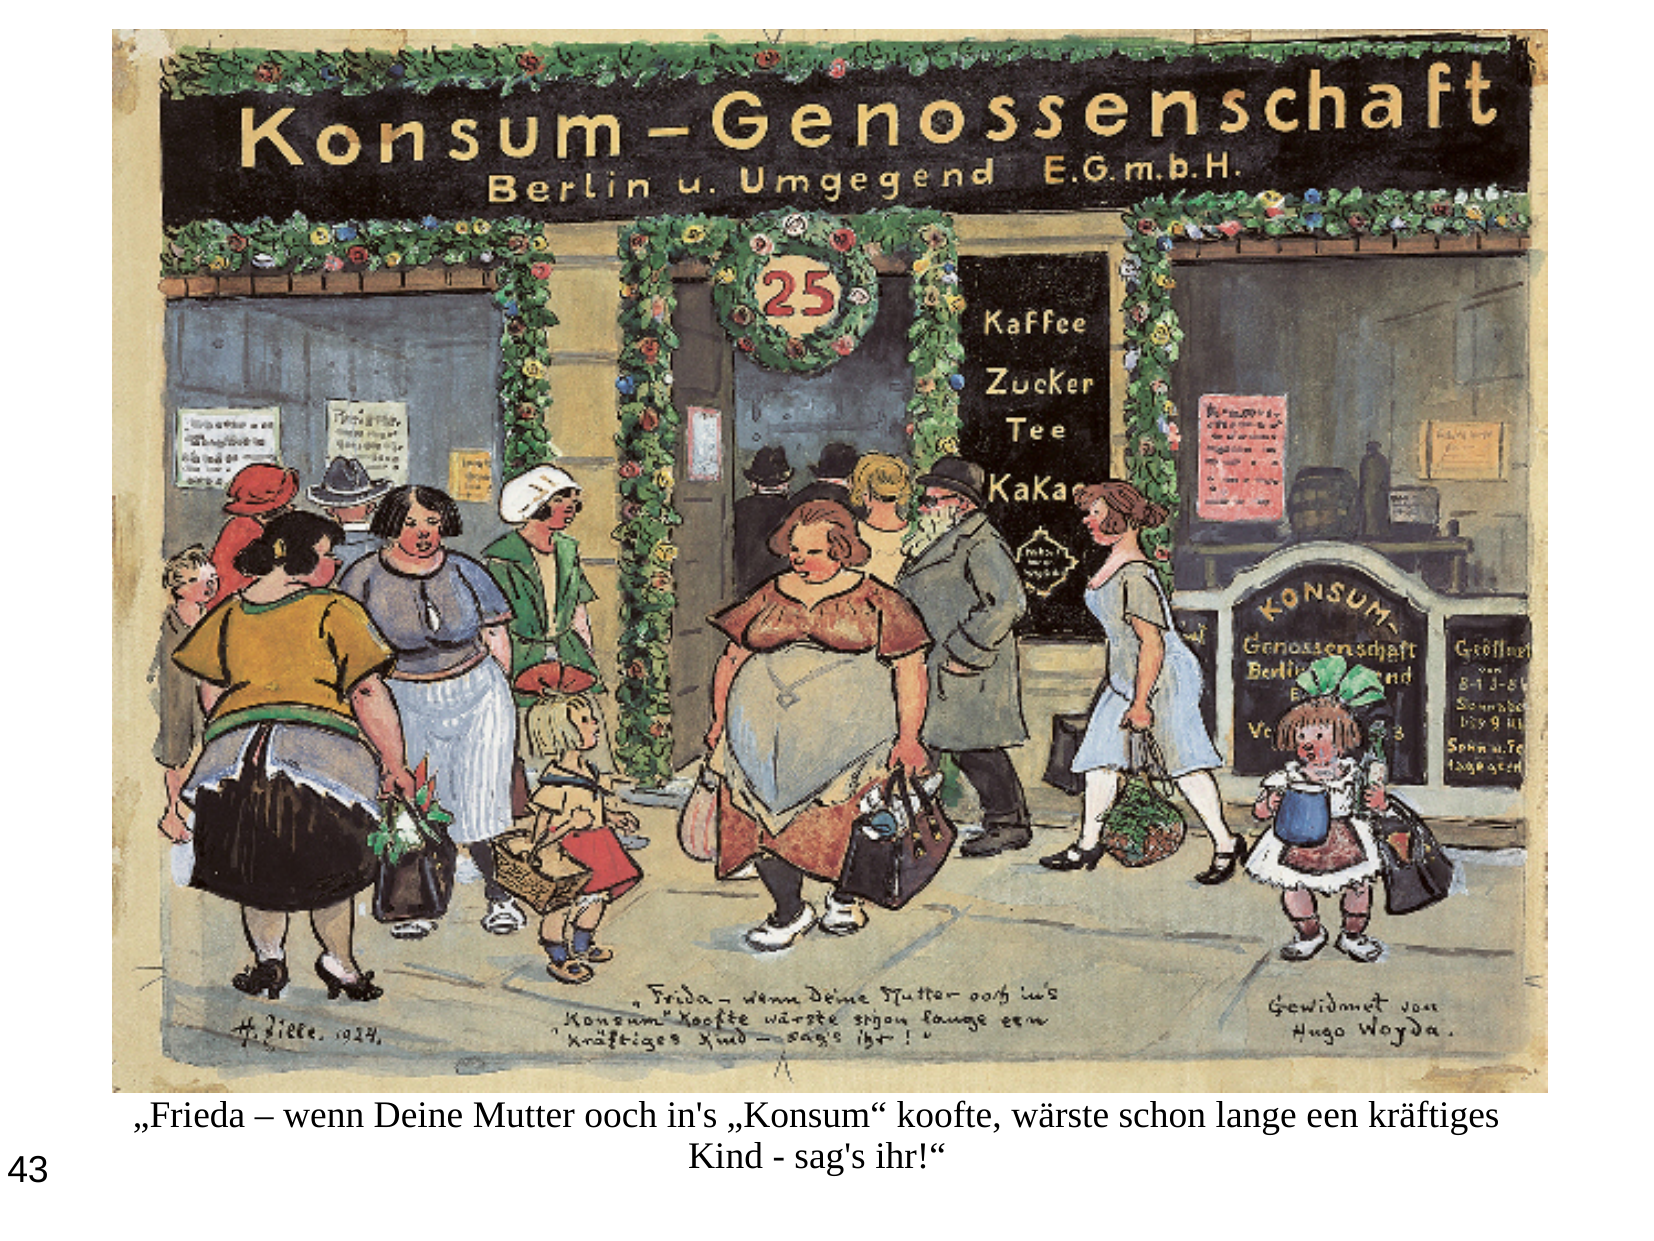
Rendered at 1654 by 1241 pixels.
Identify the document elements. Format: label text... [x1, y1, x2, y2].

picture [112, 29, 1548, 1093]
text_box <Nummer> [0, 1140, 210, 1211]
text_box „Frieda – wenn Deine Mutter ooch in's „Konsum“ koofte, wärste schon lange een kräftiges Kind - sag's ihr!“ [118, 1086, 1536, 1185]
